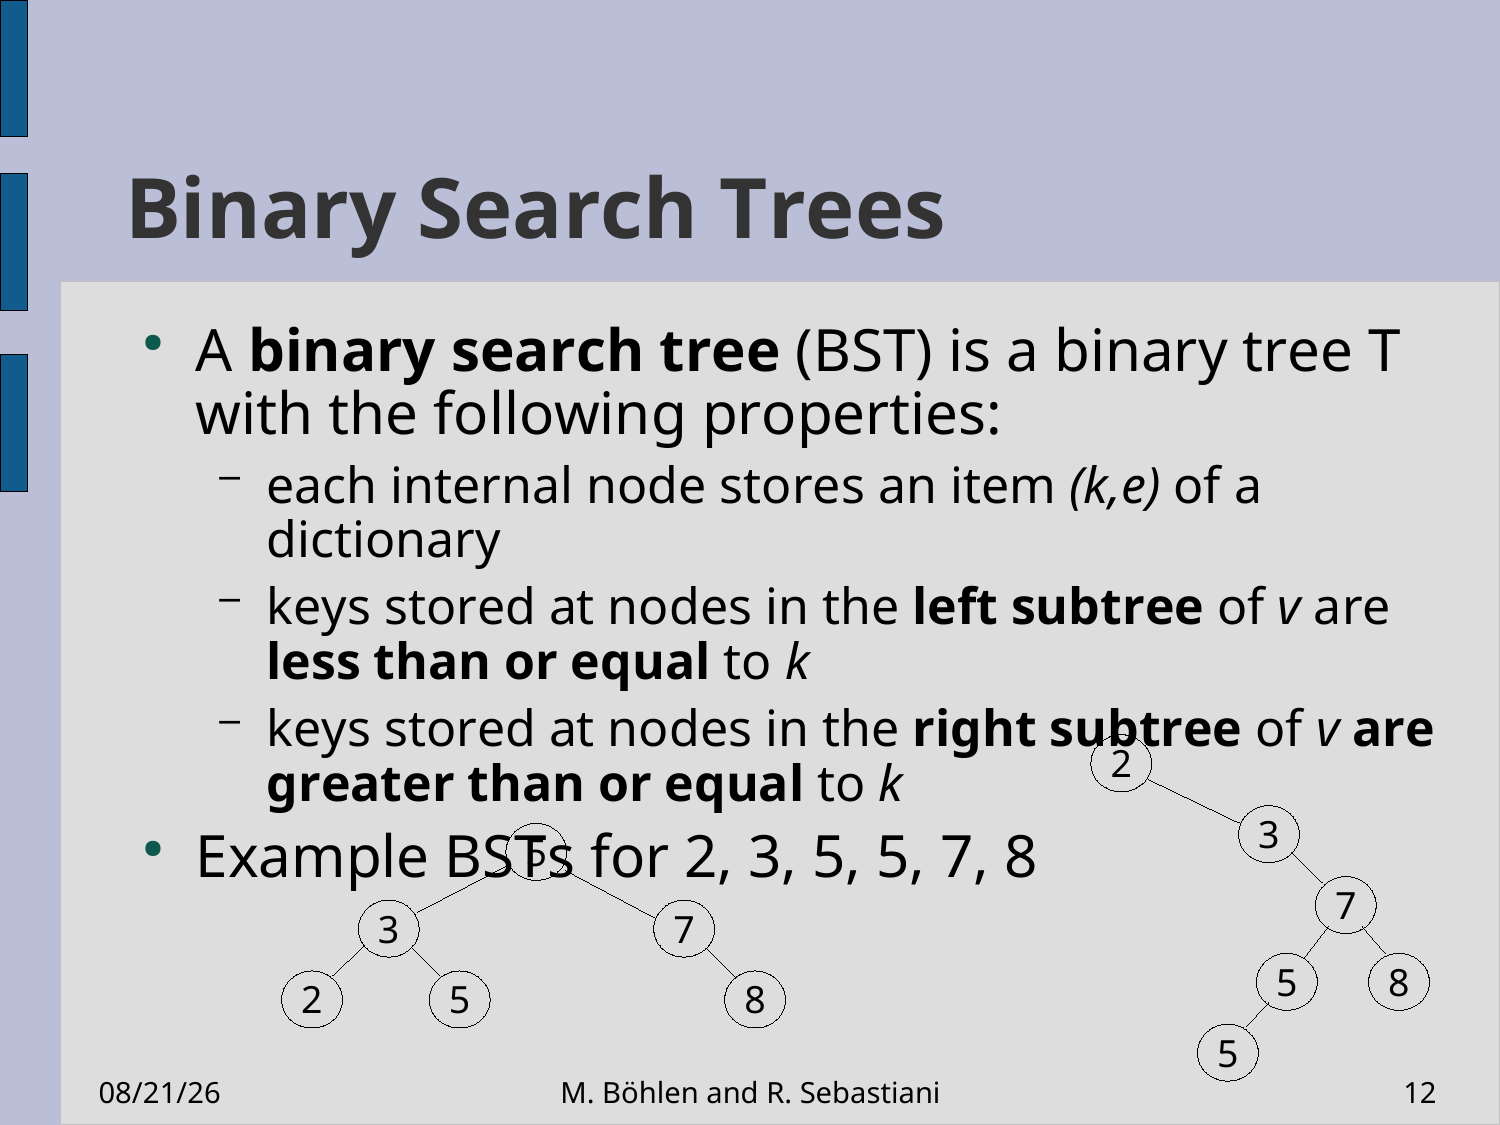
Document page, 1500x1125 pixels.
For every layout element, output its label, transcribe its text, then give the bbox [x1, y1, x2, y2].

text_box 3 [358, 900, 420, 958]
text_box 5 [505, 823, 567, 881]
text_box 5 [1256, 953, 1318, 1011]
text_box 5 [429, 970, 491, 1028]
text_box 7 [1315, 876, 1377, 934]
text_box 3 [1238, 805, 1300, 863]
text_box 2 [1090, 734, 1152, 792]
text_box 5 [1197, 1024, 1259, 1082]
text_box 8 [1368, 953, 1430, 1011]
text_box 8 [724, 970, 786, 1028]
text_box 2 [281, 970, 343, 1028]
text_box 7 [653, 900, 715, 958]
title Binary Search Trees [110, 67, 1392, 271]
list A binary search tree (BST) is a binary tree T with the following properties: each internal node stores an item (k,e) of a dictionary keys stored at nodes in the left subtree of v are less than or equal to k keys stored at nodes in the right subtree of v are greater than or equal to k Example BSTs for 2, 3, 5, 5, 7, 8 [110, 312, 1465, 1037]
